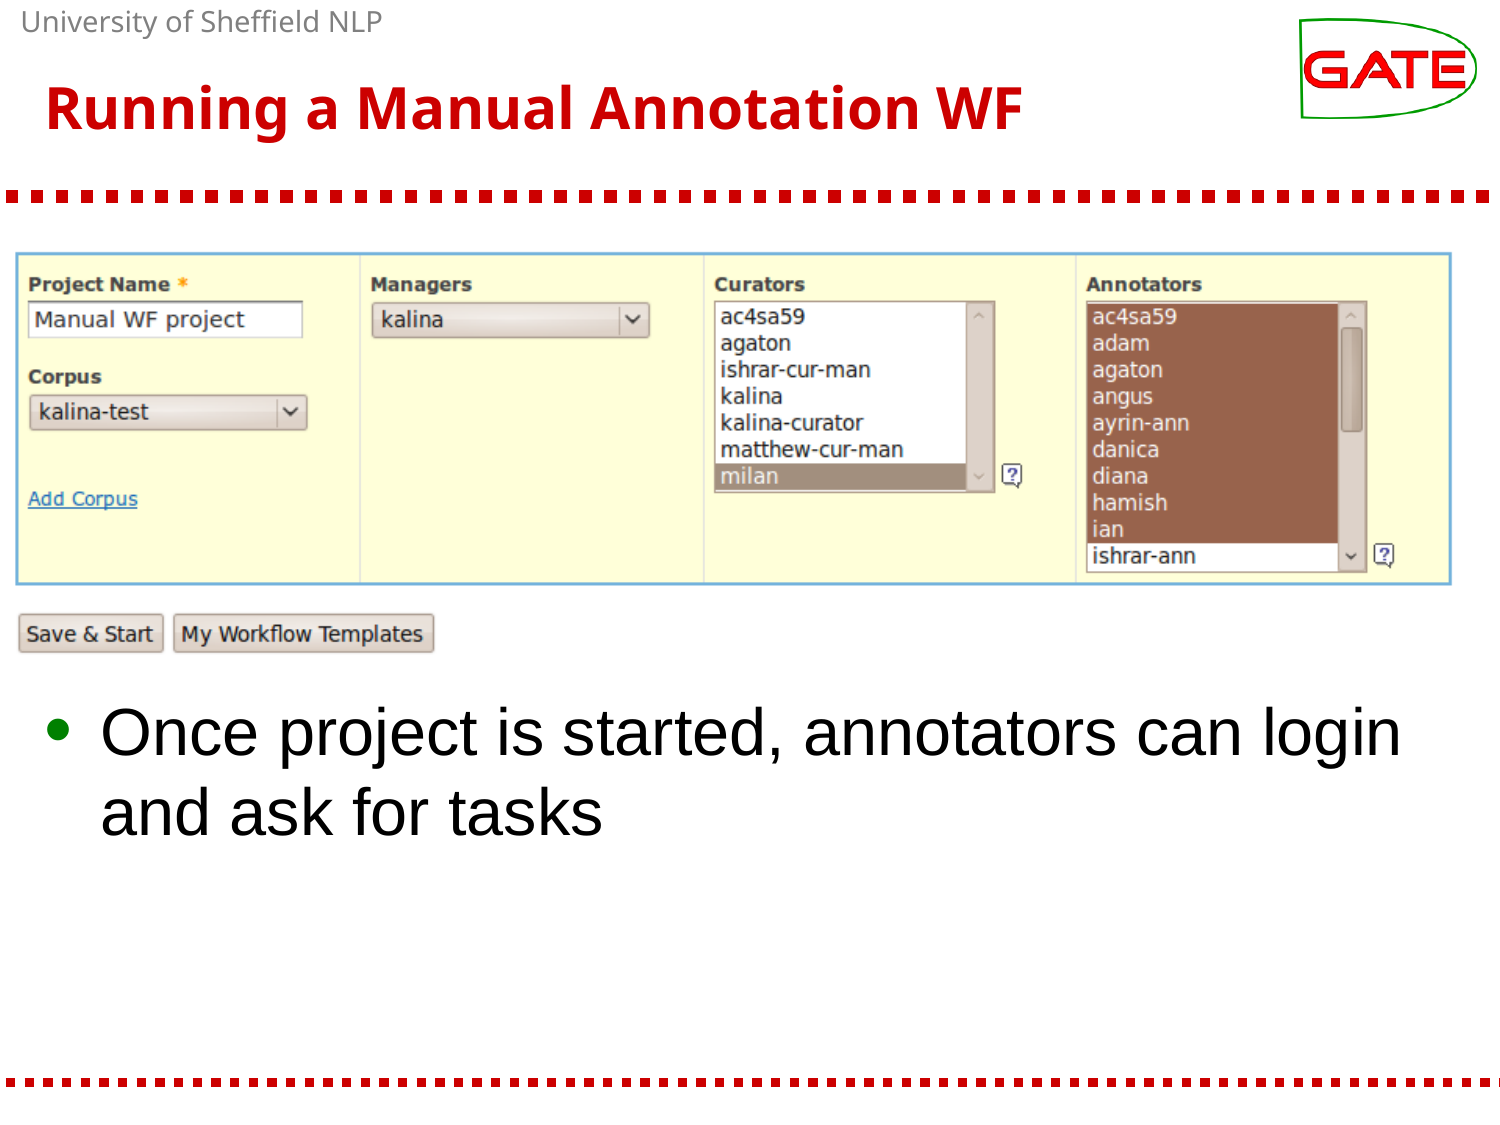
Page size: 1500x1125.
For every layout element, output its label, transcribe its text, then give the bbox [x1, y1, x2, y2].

picture [1299, 18, 1477, 119]
title Running a Manual Annotation WF [29, 42, 1188, 149]
list Once project is started, annotators can login and ask for tasks [29, 680, 1459, 1071]
picture [0, 243, 1474, 664]
